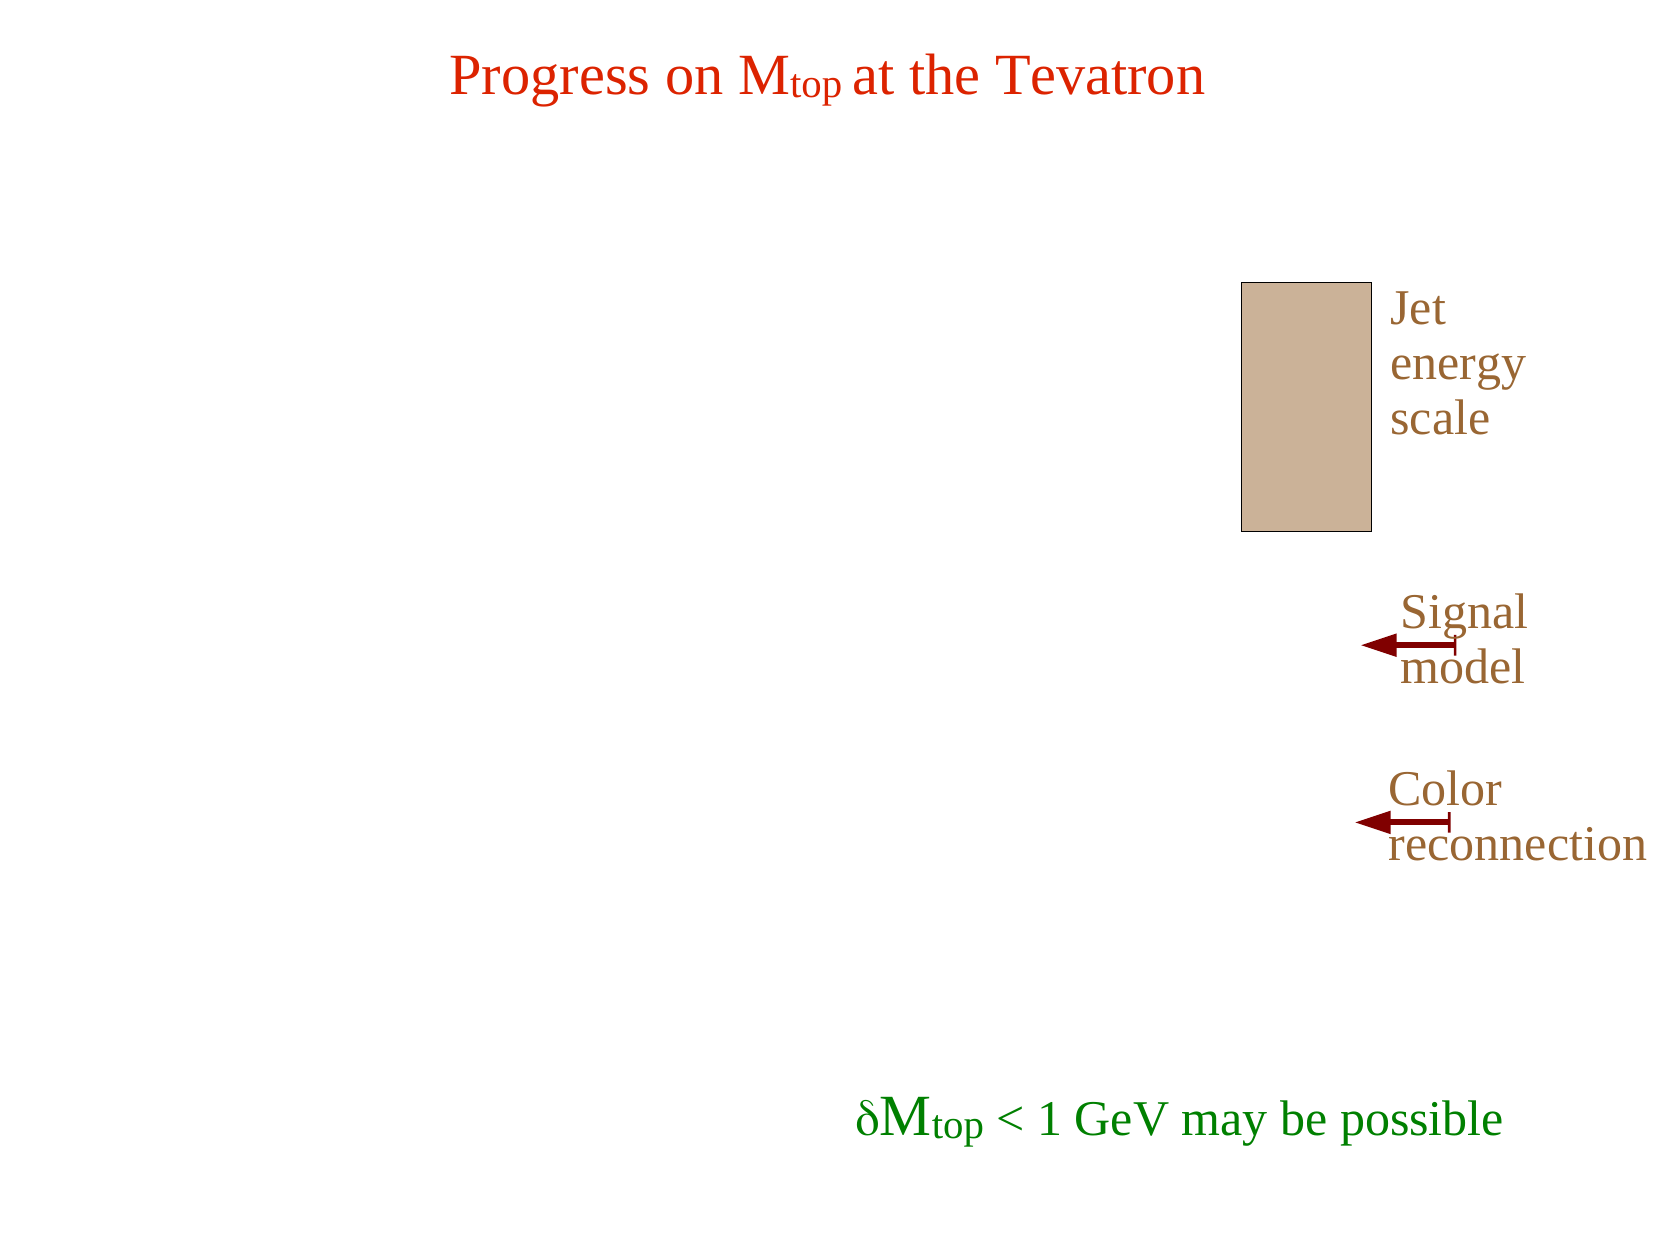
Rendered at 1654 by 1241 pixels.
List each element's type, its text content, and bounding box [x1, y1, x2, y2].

picture [797, 156, 1598, 1056]
text_box Jet energy scale [1390, 279, 1527, 460]
text_box Signal model [1400, 583, 1529, 704]
text_box Color reconnection [1388, 760, 1648, 882]
title Progress on Mtop at the Tevatron [121, 8, 1534, 141]
text_box δMtop < 1 GeV may be possible [855, 1056, 1547, 1228]
text_box [1241, 282, 1372, 532]
